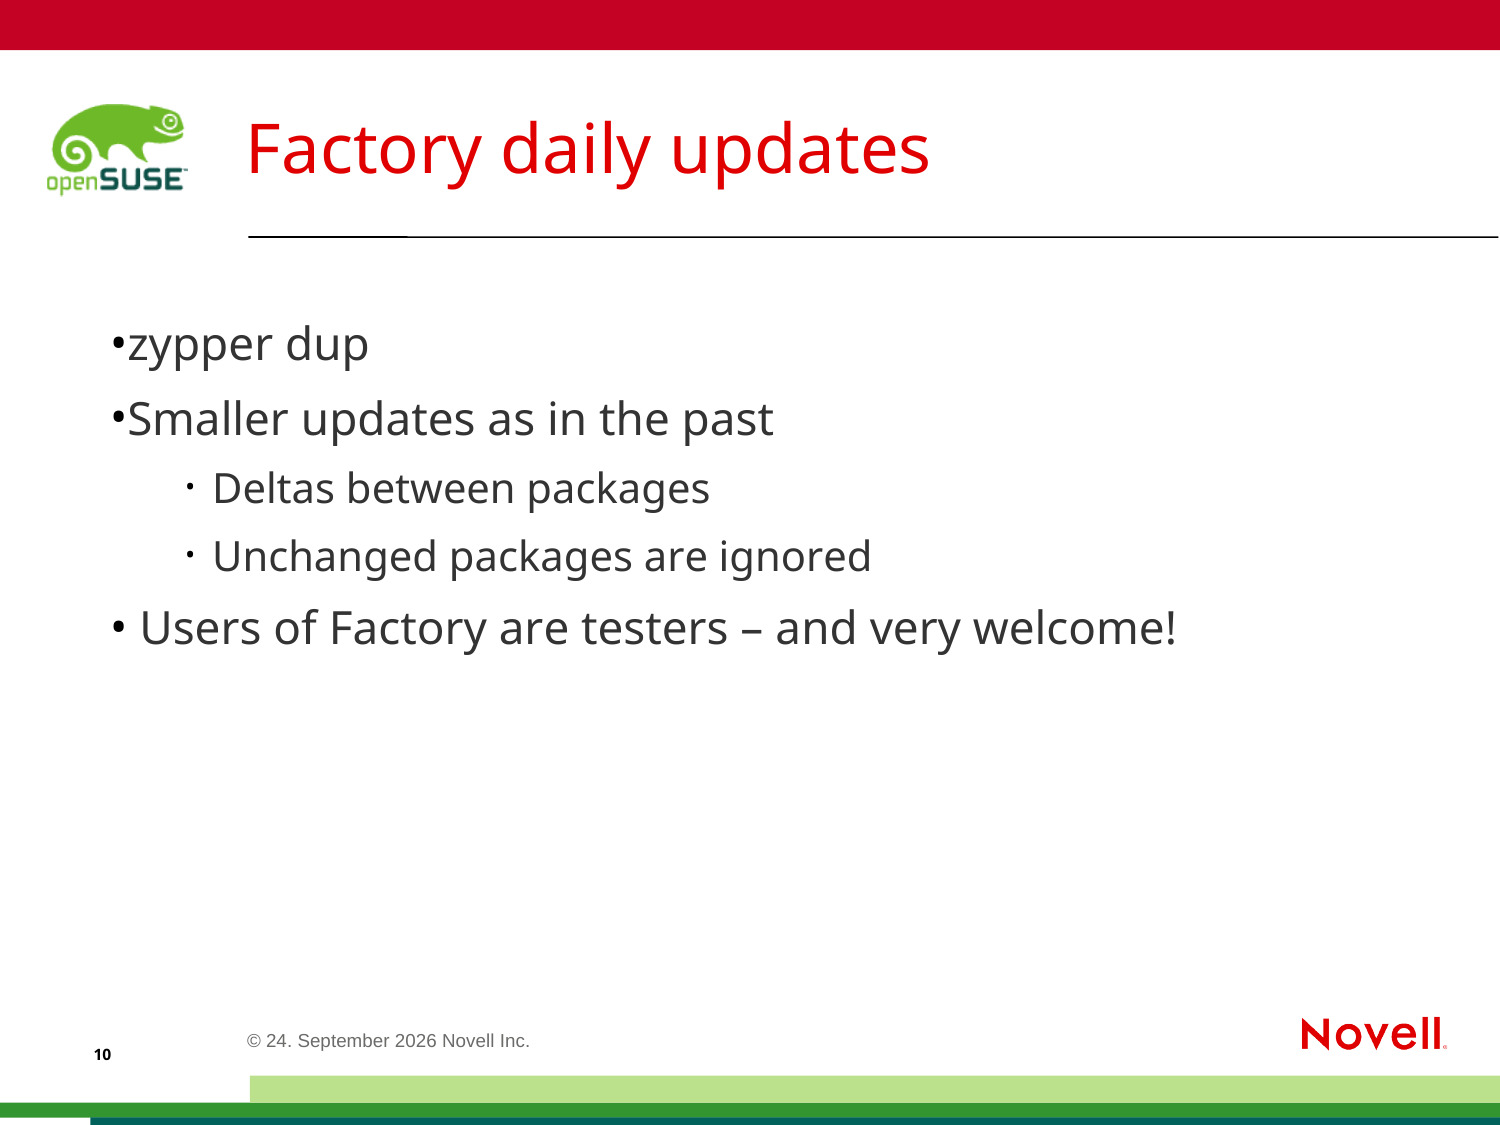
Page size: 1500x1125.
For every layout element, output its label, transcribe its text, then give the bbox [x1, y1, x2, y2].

picture [1295, 1011, 1453, 1056]
picture [47, 104, 188, 197]
list zypper dup Smaller updates as in the past Deltas between packages Unchanged packages are ignored Users of Factory are testers – and very welcome! [110, 312, 1391, 1022]
title Factory daily updates [245, 68, 1408, 231]
